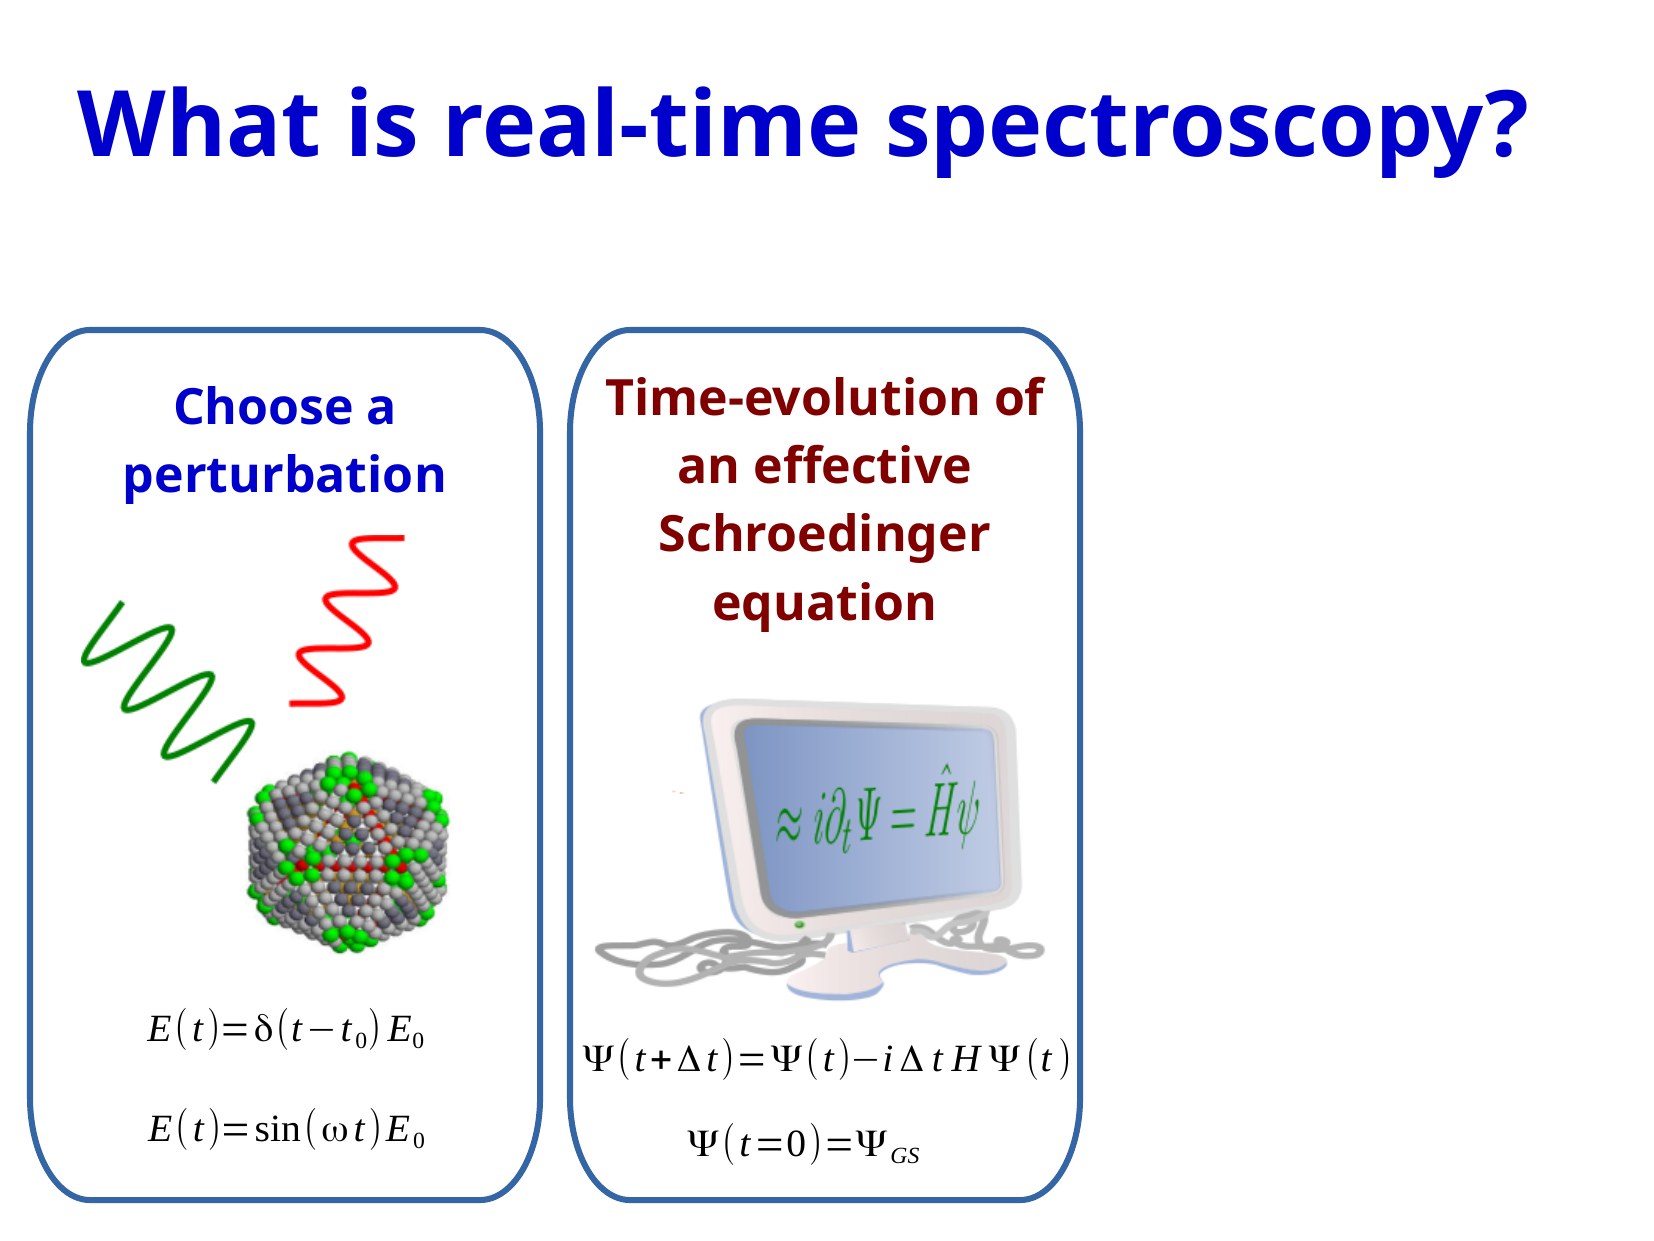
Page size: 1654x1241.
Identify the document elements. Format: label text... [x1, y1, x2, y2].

chart [135, 1105, 436, 1156]
text_box Choose a perturbation [60, 368, 511, 511]
picture [81, 535, 452, 955]
text_box Time-evolution of an effective Schroedinger equation [600, 360, 1051, 637]
chart [675, 1120, 931, 1171]
title What is real-time spectroscopy? [60, 0, 1549, 249]
picture [588, 687, 1054, 1006]
chart [135, 1005, 436, 1055]
chart [570, 1035, 1081, 1082]
